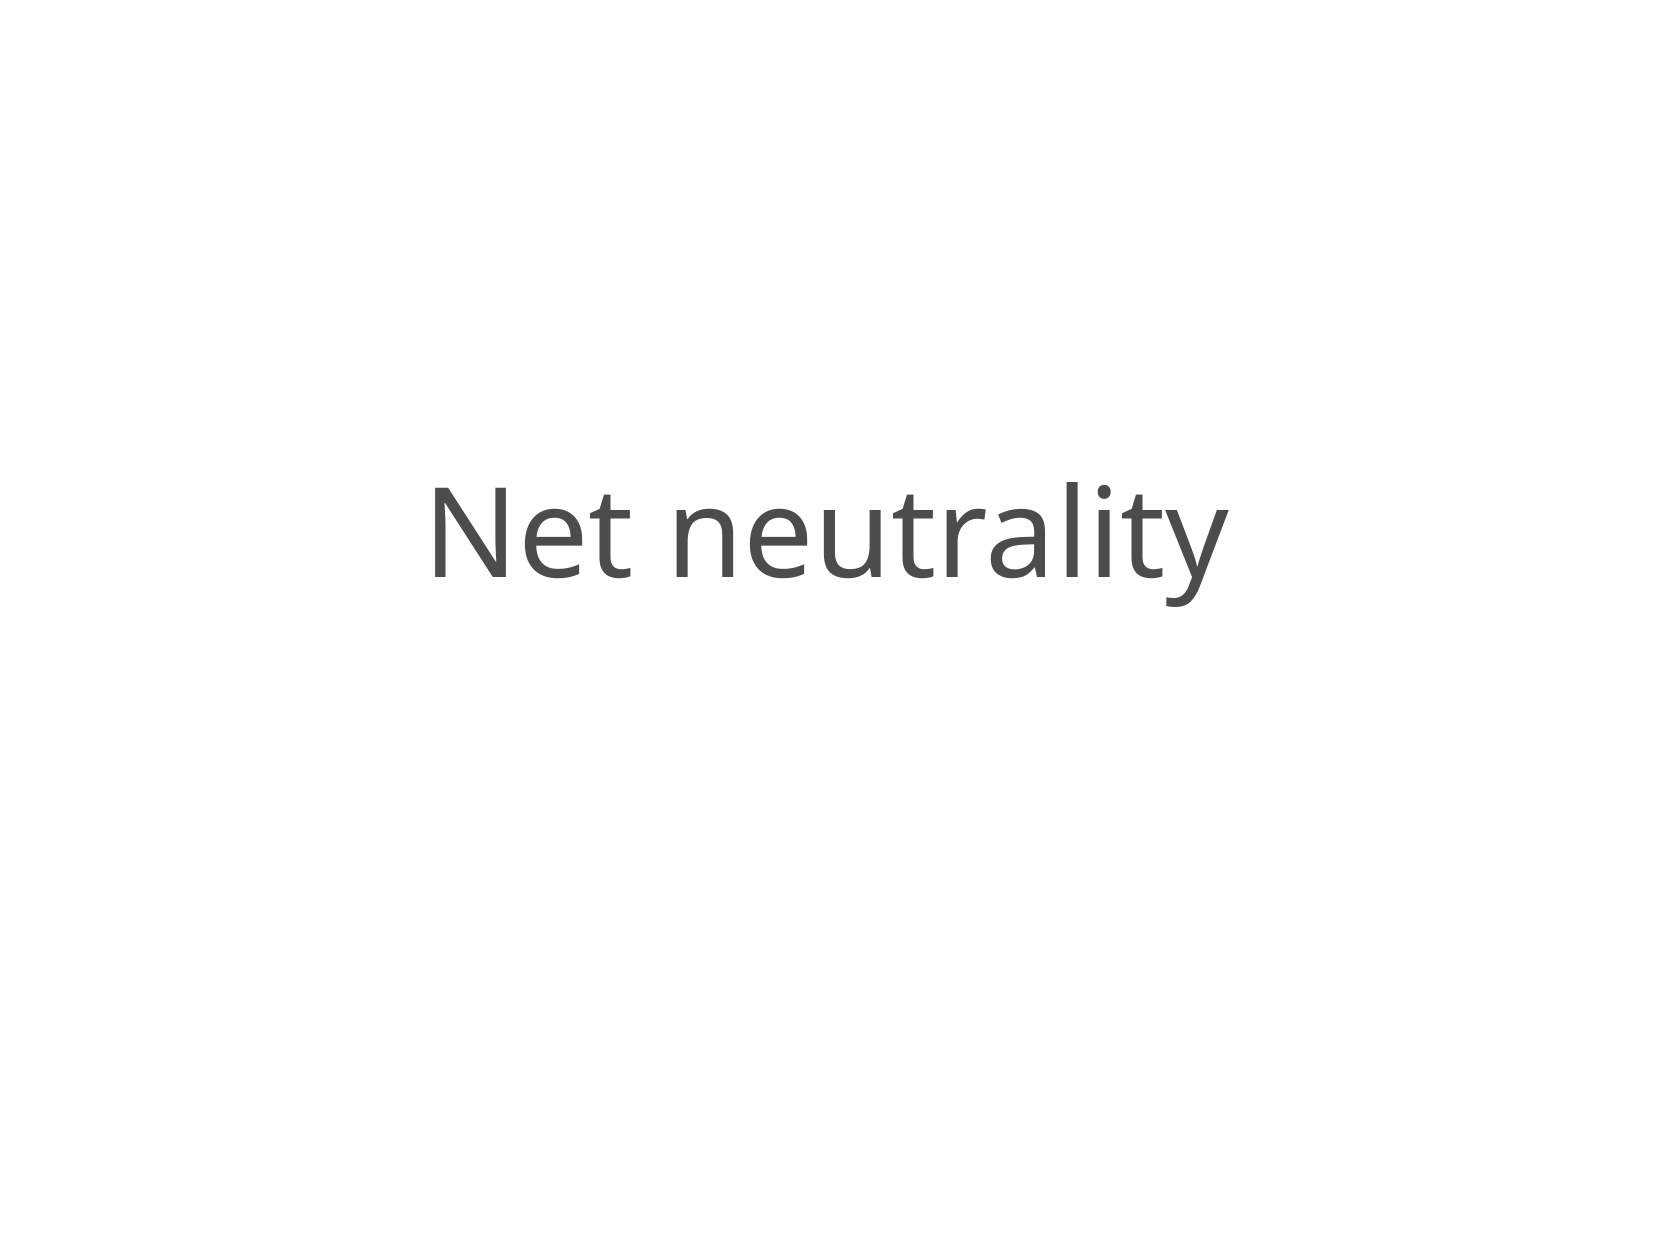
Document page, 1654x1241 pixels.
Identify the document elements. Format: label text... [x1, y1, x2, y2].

subtitle Net neutrality [82, 49, 1571, 1010]
